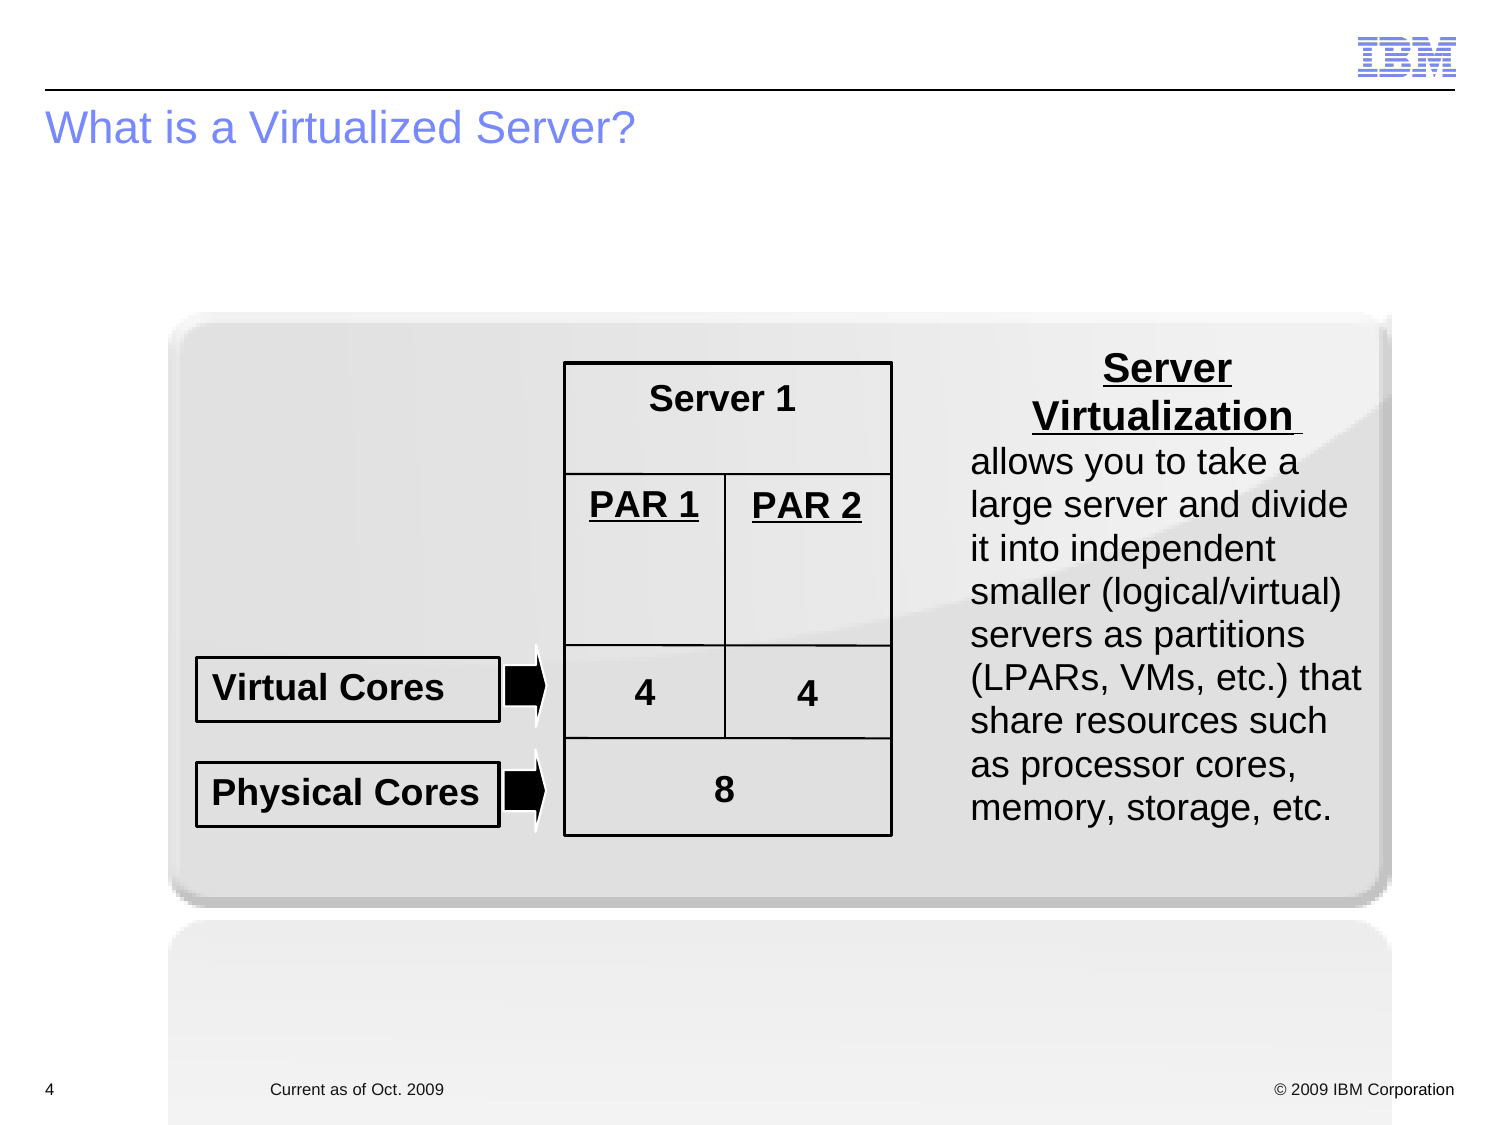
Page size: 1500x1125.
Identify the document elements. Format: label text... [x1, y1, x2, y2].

text_box Virtual Cores [196, 657, 500, 722]
picture [1358, 37, 1456, 77]
text_box [503, 749, 547, 832]
text_box Server Virtualization allows you to take a large server and divide it into independent smaller (logical/virtual) servers as partitions (LPARs, VMs, etc.) that share resources such as processor cores, memory, storage, etc. [955, 336, 1380, 857]
text_box PAR 2 [726, 476, 890, 537]
text_box PAR 1 [566, 476, 724, 535]
picture [99, 312, 1392, 1125]
text_box 4 [782, 667, 834, 724]
text_box 8 [699, 763, 751, 820]
text_box 4 [619, 666, 671, 723]
text_box Physical Cores [196, 762, 500, 827]
text_box [504, 644, 547, 727]
title What is a Virtualized Server? [29, 97, 1456, 203]
text_box Server 1 [624, 368, 821, 429]
